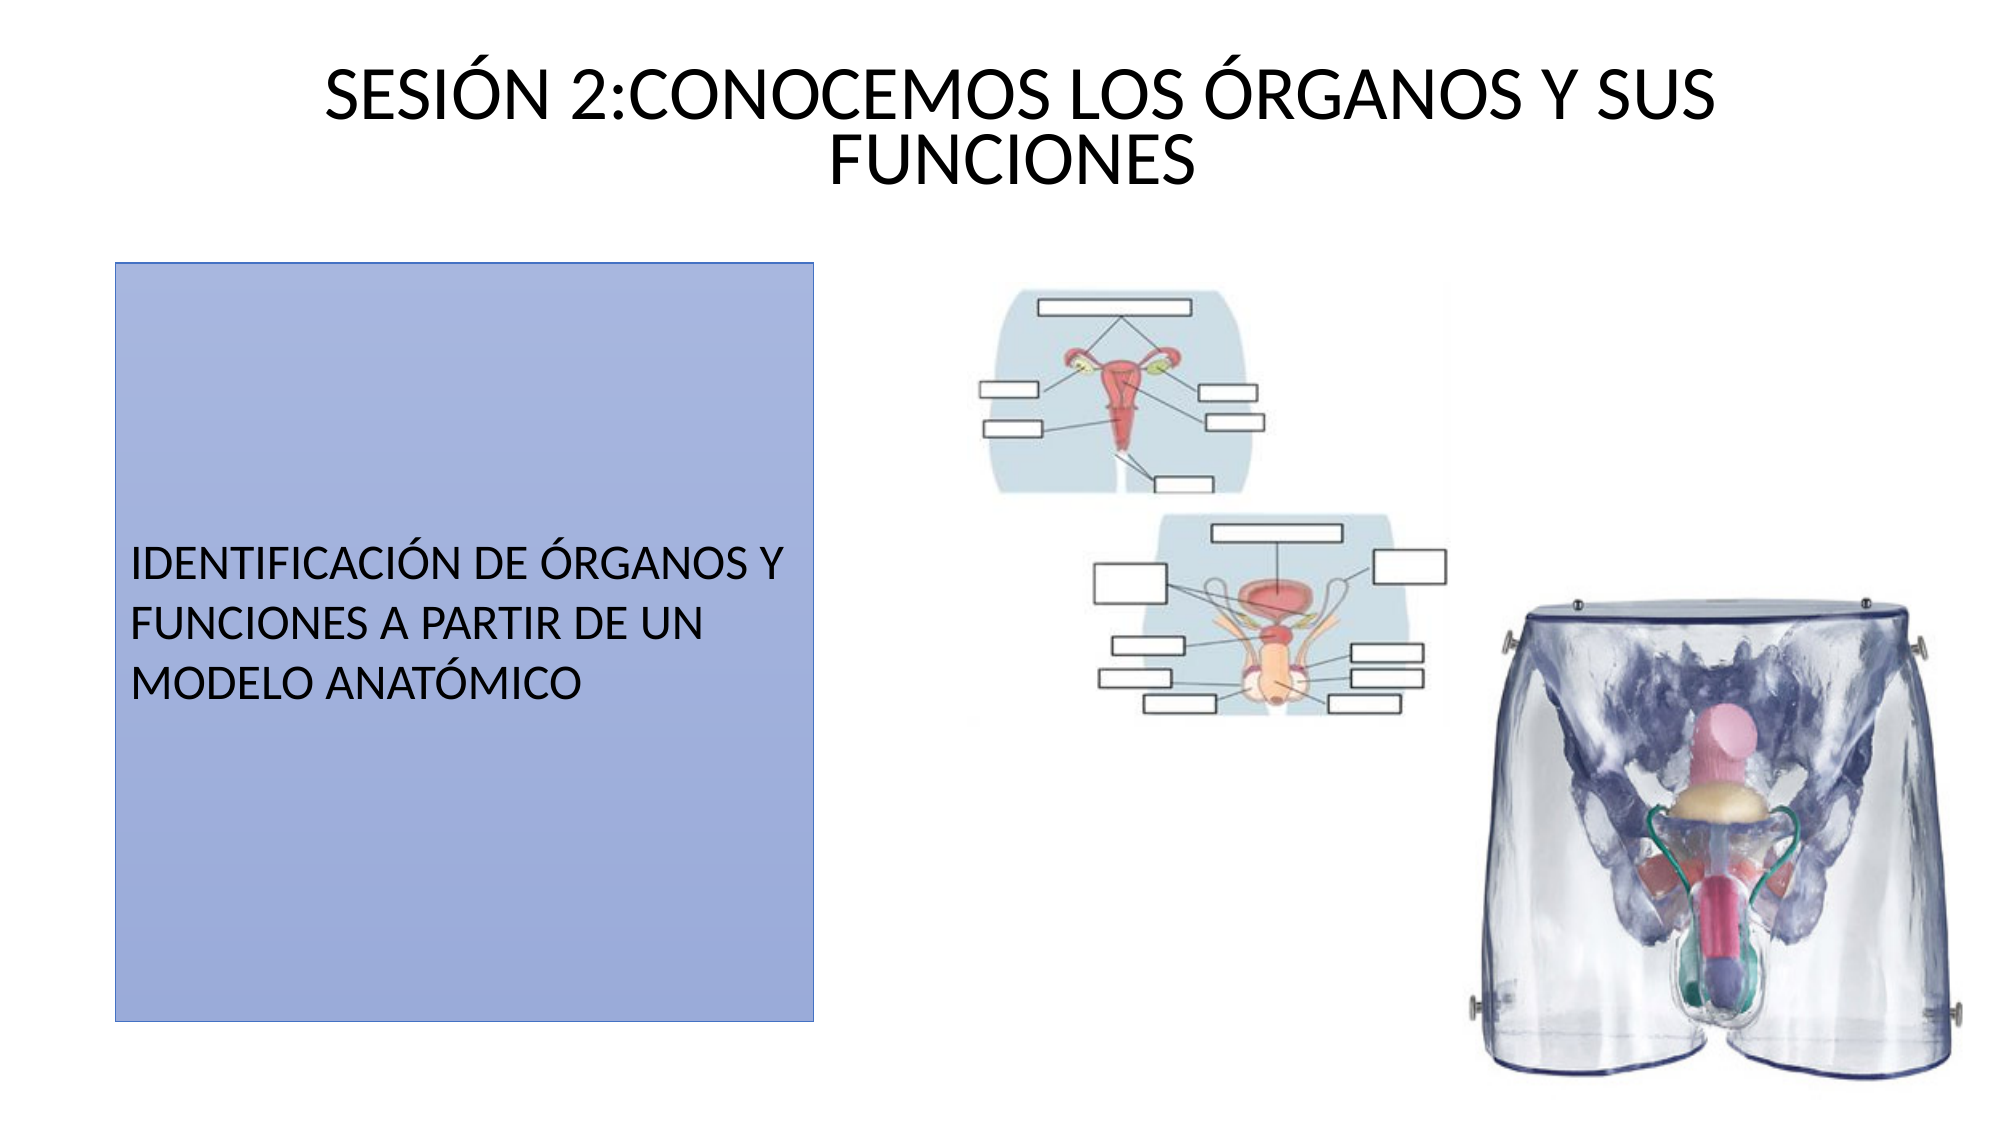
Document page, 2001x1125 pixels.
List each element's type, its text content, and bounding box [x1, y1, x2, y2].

picture [967, 282, 1982, 1100]
subtitle SESIÓN 2:CONOCEMOS LOS ÓRGANOS Y SUS FUNCIONES [271, 60, 1772, 218]
text_box IDENTIFICACIÓN DE ÓRGANOS Y FUNCIONES A PARTIR DE UN MODELO ANATÓMICO [115, 263, 813, 1022]
